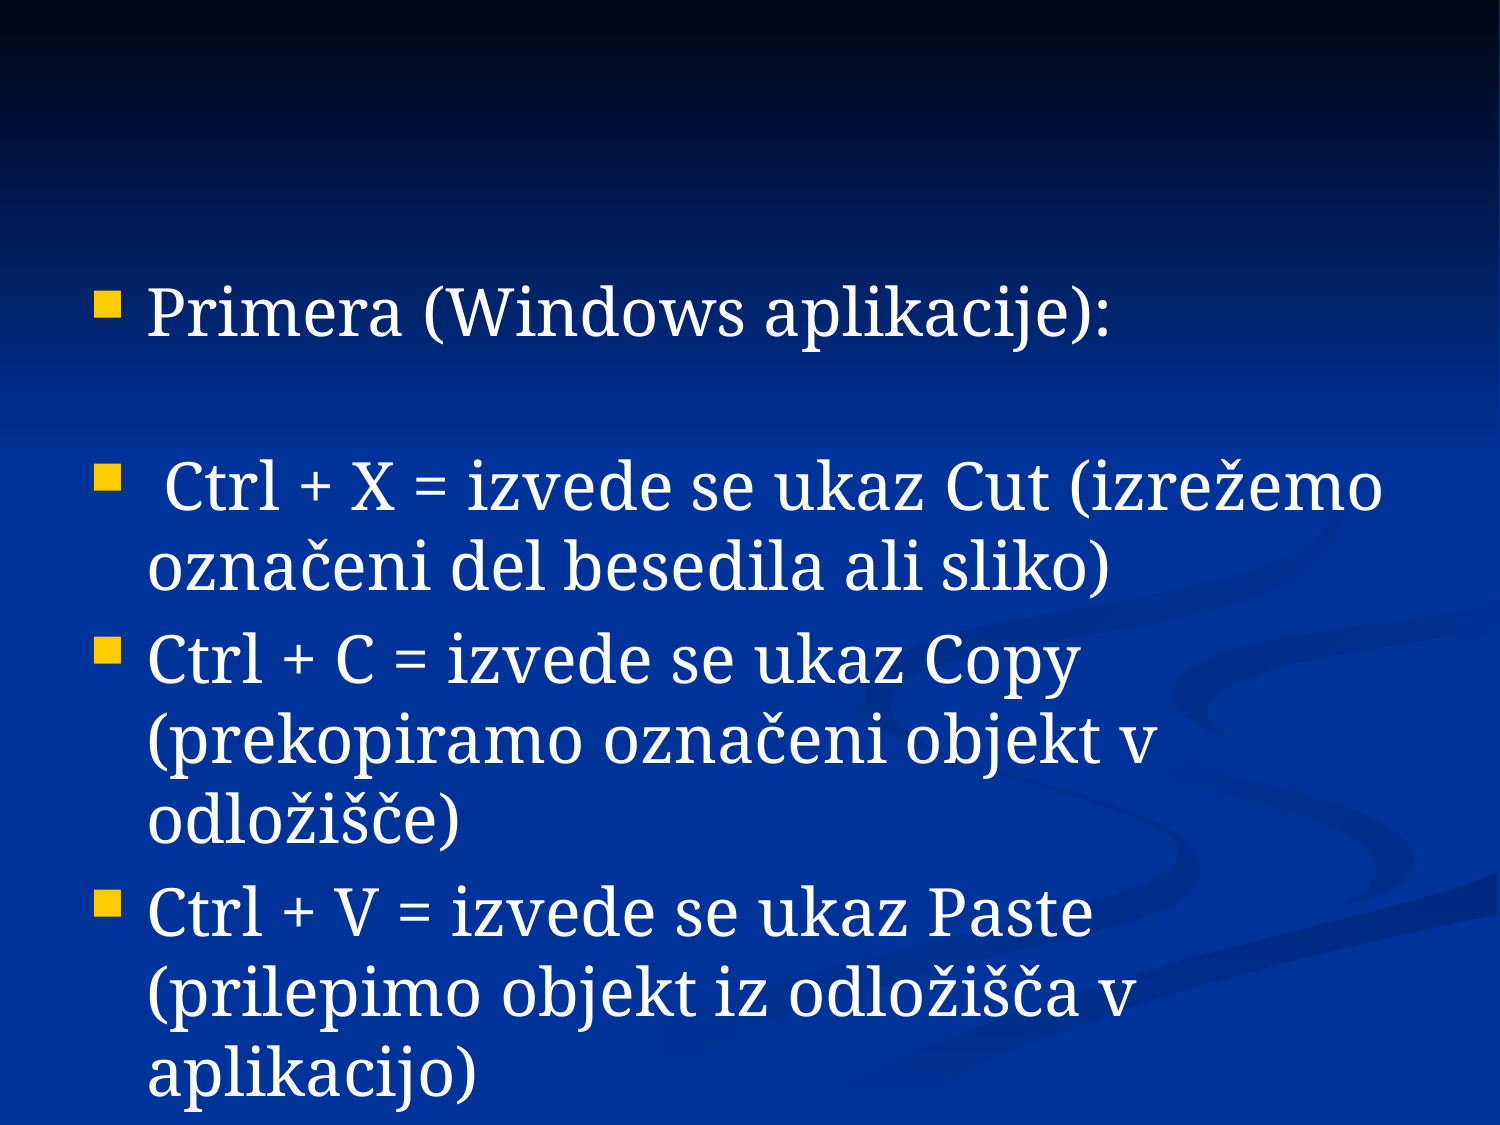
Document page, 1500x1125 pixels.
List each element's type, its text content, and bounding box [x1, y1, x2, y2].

list Primera (Windows aplikacije): Ctrl + X = izvede se ukaz Cut (izrežemo označeni del besedila ali sliko) Ctrl + C = izvede se ukaz Copy (prekopiramo označeni objekt v odložišče) Ctrl + V = izvede se ukaz Paste (prilepimo objekt iz odložišča v aplikacijo) [75, 262, 1425, 1005]
